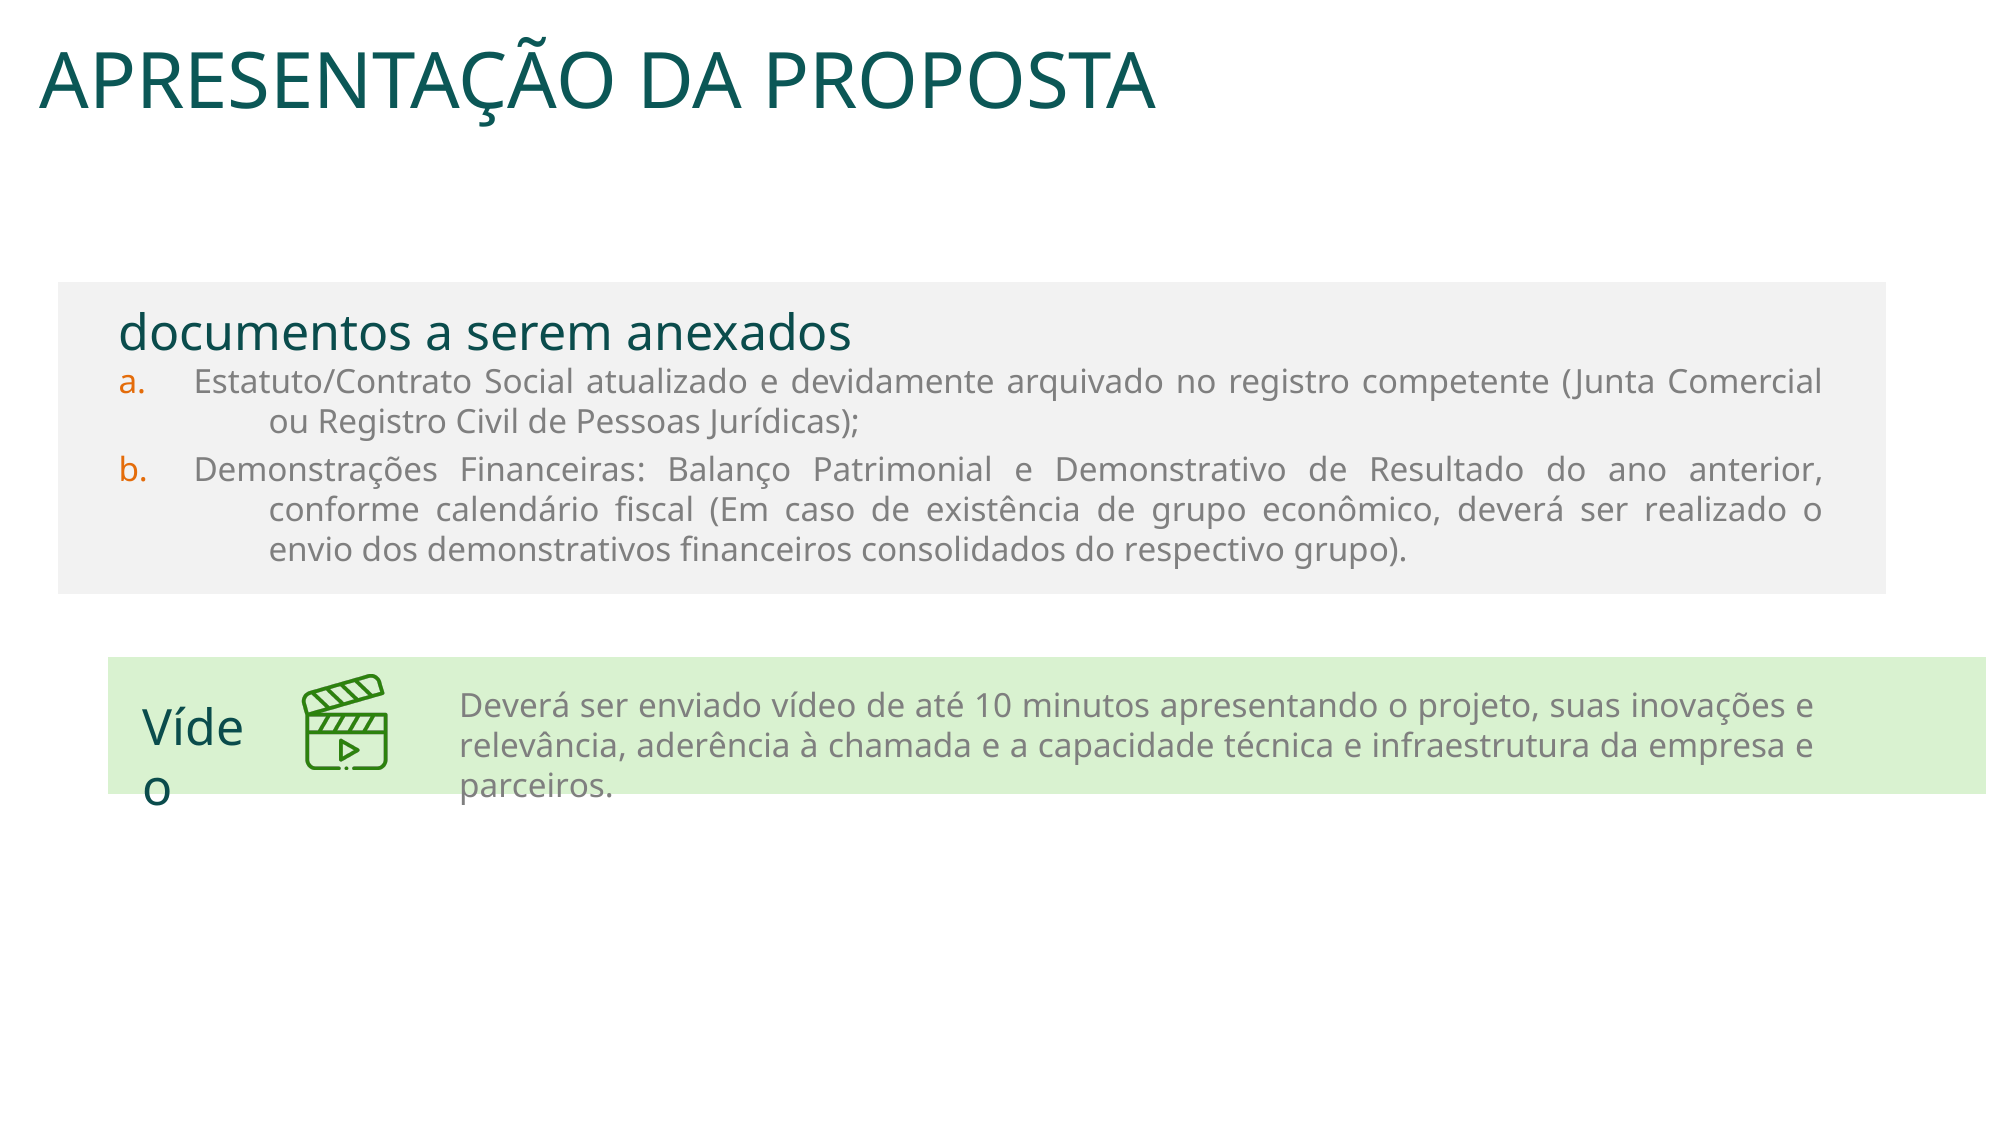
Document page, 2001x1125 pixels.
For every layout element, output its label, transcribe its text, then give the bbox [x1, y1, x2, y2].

text_box [484, 788, 492, 794]
text_box [532, 781, 541, 786]
text_box [149, 781, 165, 794]
picture [296, 674, 393, 771]
text_box Deverá ser enviado vídeo de até 10 minutos apresentando o projeto, suas inovações e relevância, aderência à chamada e a capacidade técnica e infraestrutura da empresa e parceiros. [444, 676, 1972, 773]
text_box [465, 781, 475, 794]
text_box APRESENTAÇÃO DA PROPOSTA [25, 22, 1744, 133]
text_box [573, 781, 583, 794]
text_box documentos a serem anexados Estatuto/Contrato Social atualizado e devidamente arquivado no registro competente (Junta Comercial ou Registro Civil de Pessoas Jurídicas); Demonstrações Financeiras: Balanço Patrimonial e Demonstrativo de Resultado do ano anterior, conforme calendário fiscal (Em caso de existência de grupo econômico, deverá ser realizado o envio dos demonstrativos financeiros consolidados do respectivo grupo). [103, 292, 1841, 579]
text_box [108, 657, 1986, 794]
text_box [58, 282, 1968, 613]
text_box Vídeo [127, 688, 284, 764]
